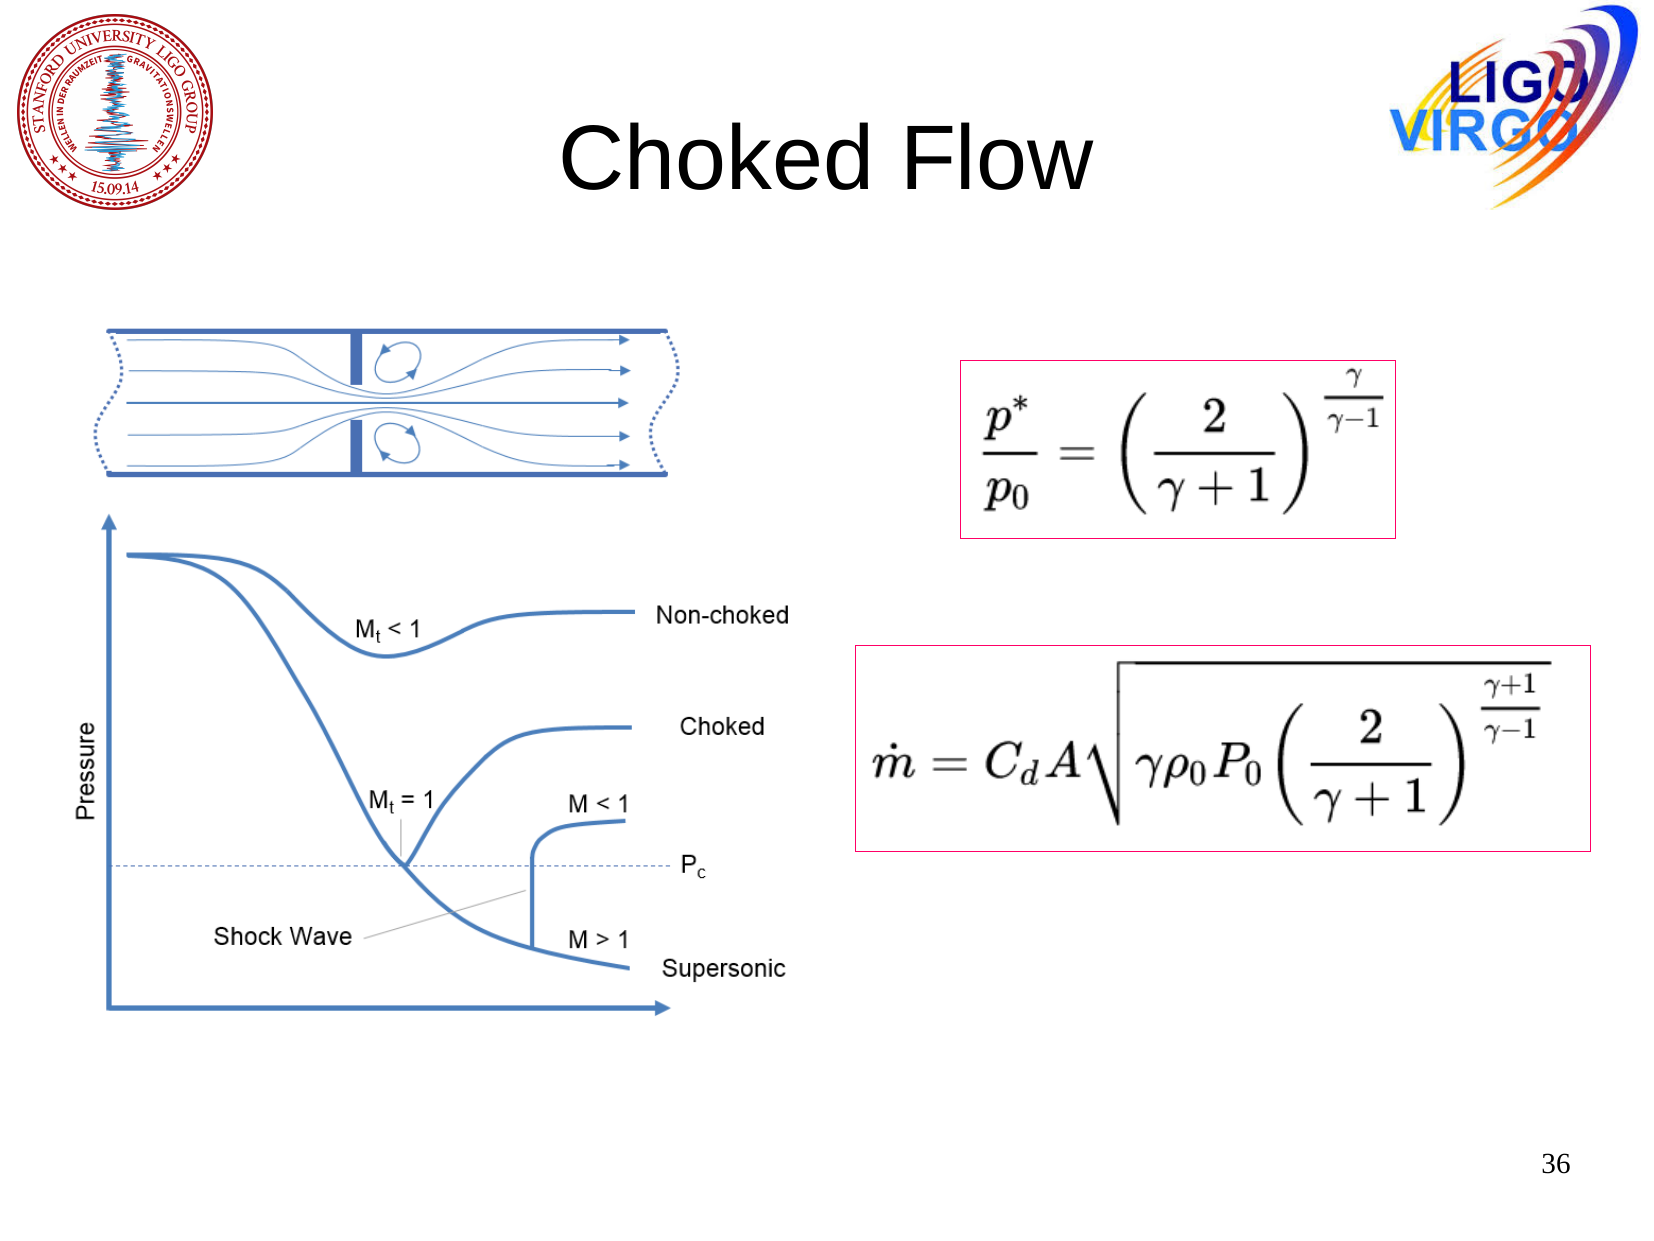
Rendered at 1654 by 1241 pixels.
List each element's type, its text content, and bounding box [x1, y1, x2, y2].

picture [17, 14, 213, 210]
picture [1372, 0, 1654, 210]
picture [49, 299, 824, 1051]
picture [855, 645, 1591, 852]
text_box Choked Flow [82, 49, 1571, 257]
picture [960, 360, 1396, 539]
